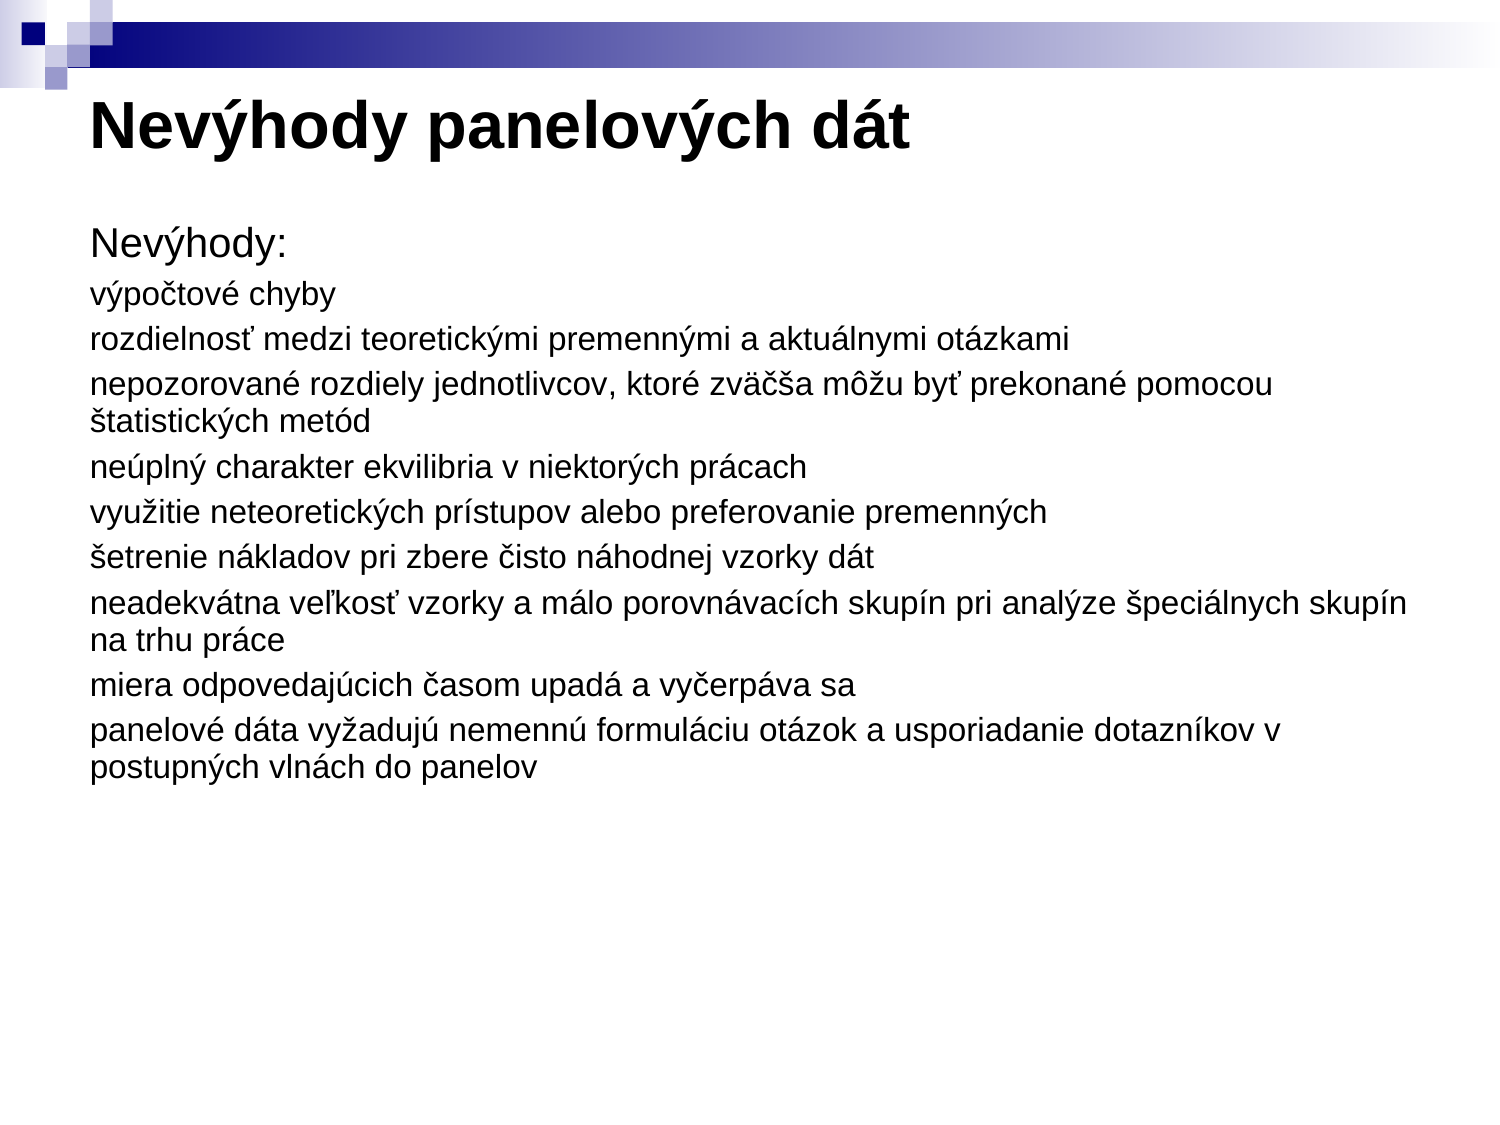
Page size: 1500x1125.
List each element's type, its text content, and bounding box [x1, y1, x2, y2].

title Nevýhody panelových dát [75, 74, 1426, 212]
list Nevýhody: výpočtové chyby rozdielnosť medzi teoretickými premennými a aktuálnymi otázkami nepozorované rozdiely jednotlivcov, ktoré zväčša môžu byť prekonané pomocou štatistických metód neúplný charakter ekvilibria v niektorých prácach využitie neteoretických prístupov alebo preferovanie premenných šetrenie nákladov pri zbere čisto náhodnej vzorky dát neadekvátna veľkosť vzorky a málo porovnávacích skupín pri analýze špeciálnych skupín na trhu práce miera odpovedajúcich časom upadá a vyčerpáva sa panelové dáta vyžadujú nemennú formuláciu otázok a usporiadanie dotazníkov v postupných vlnách do panelov [75, 212, 1426, 963]
